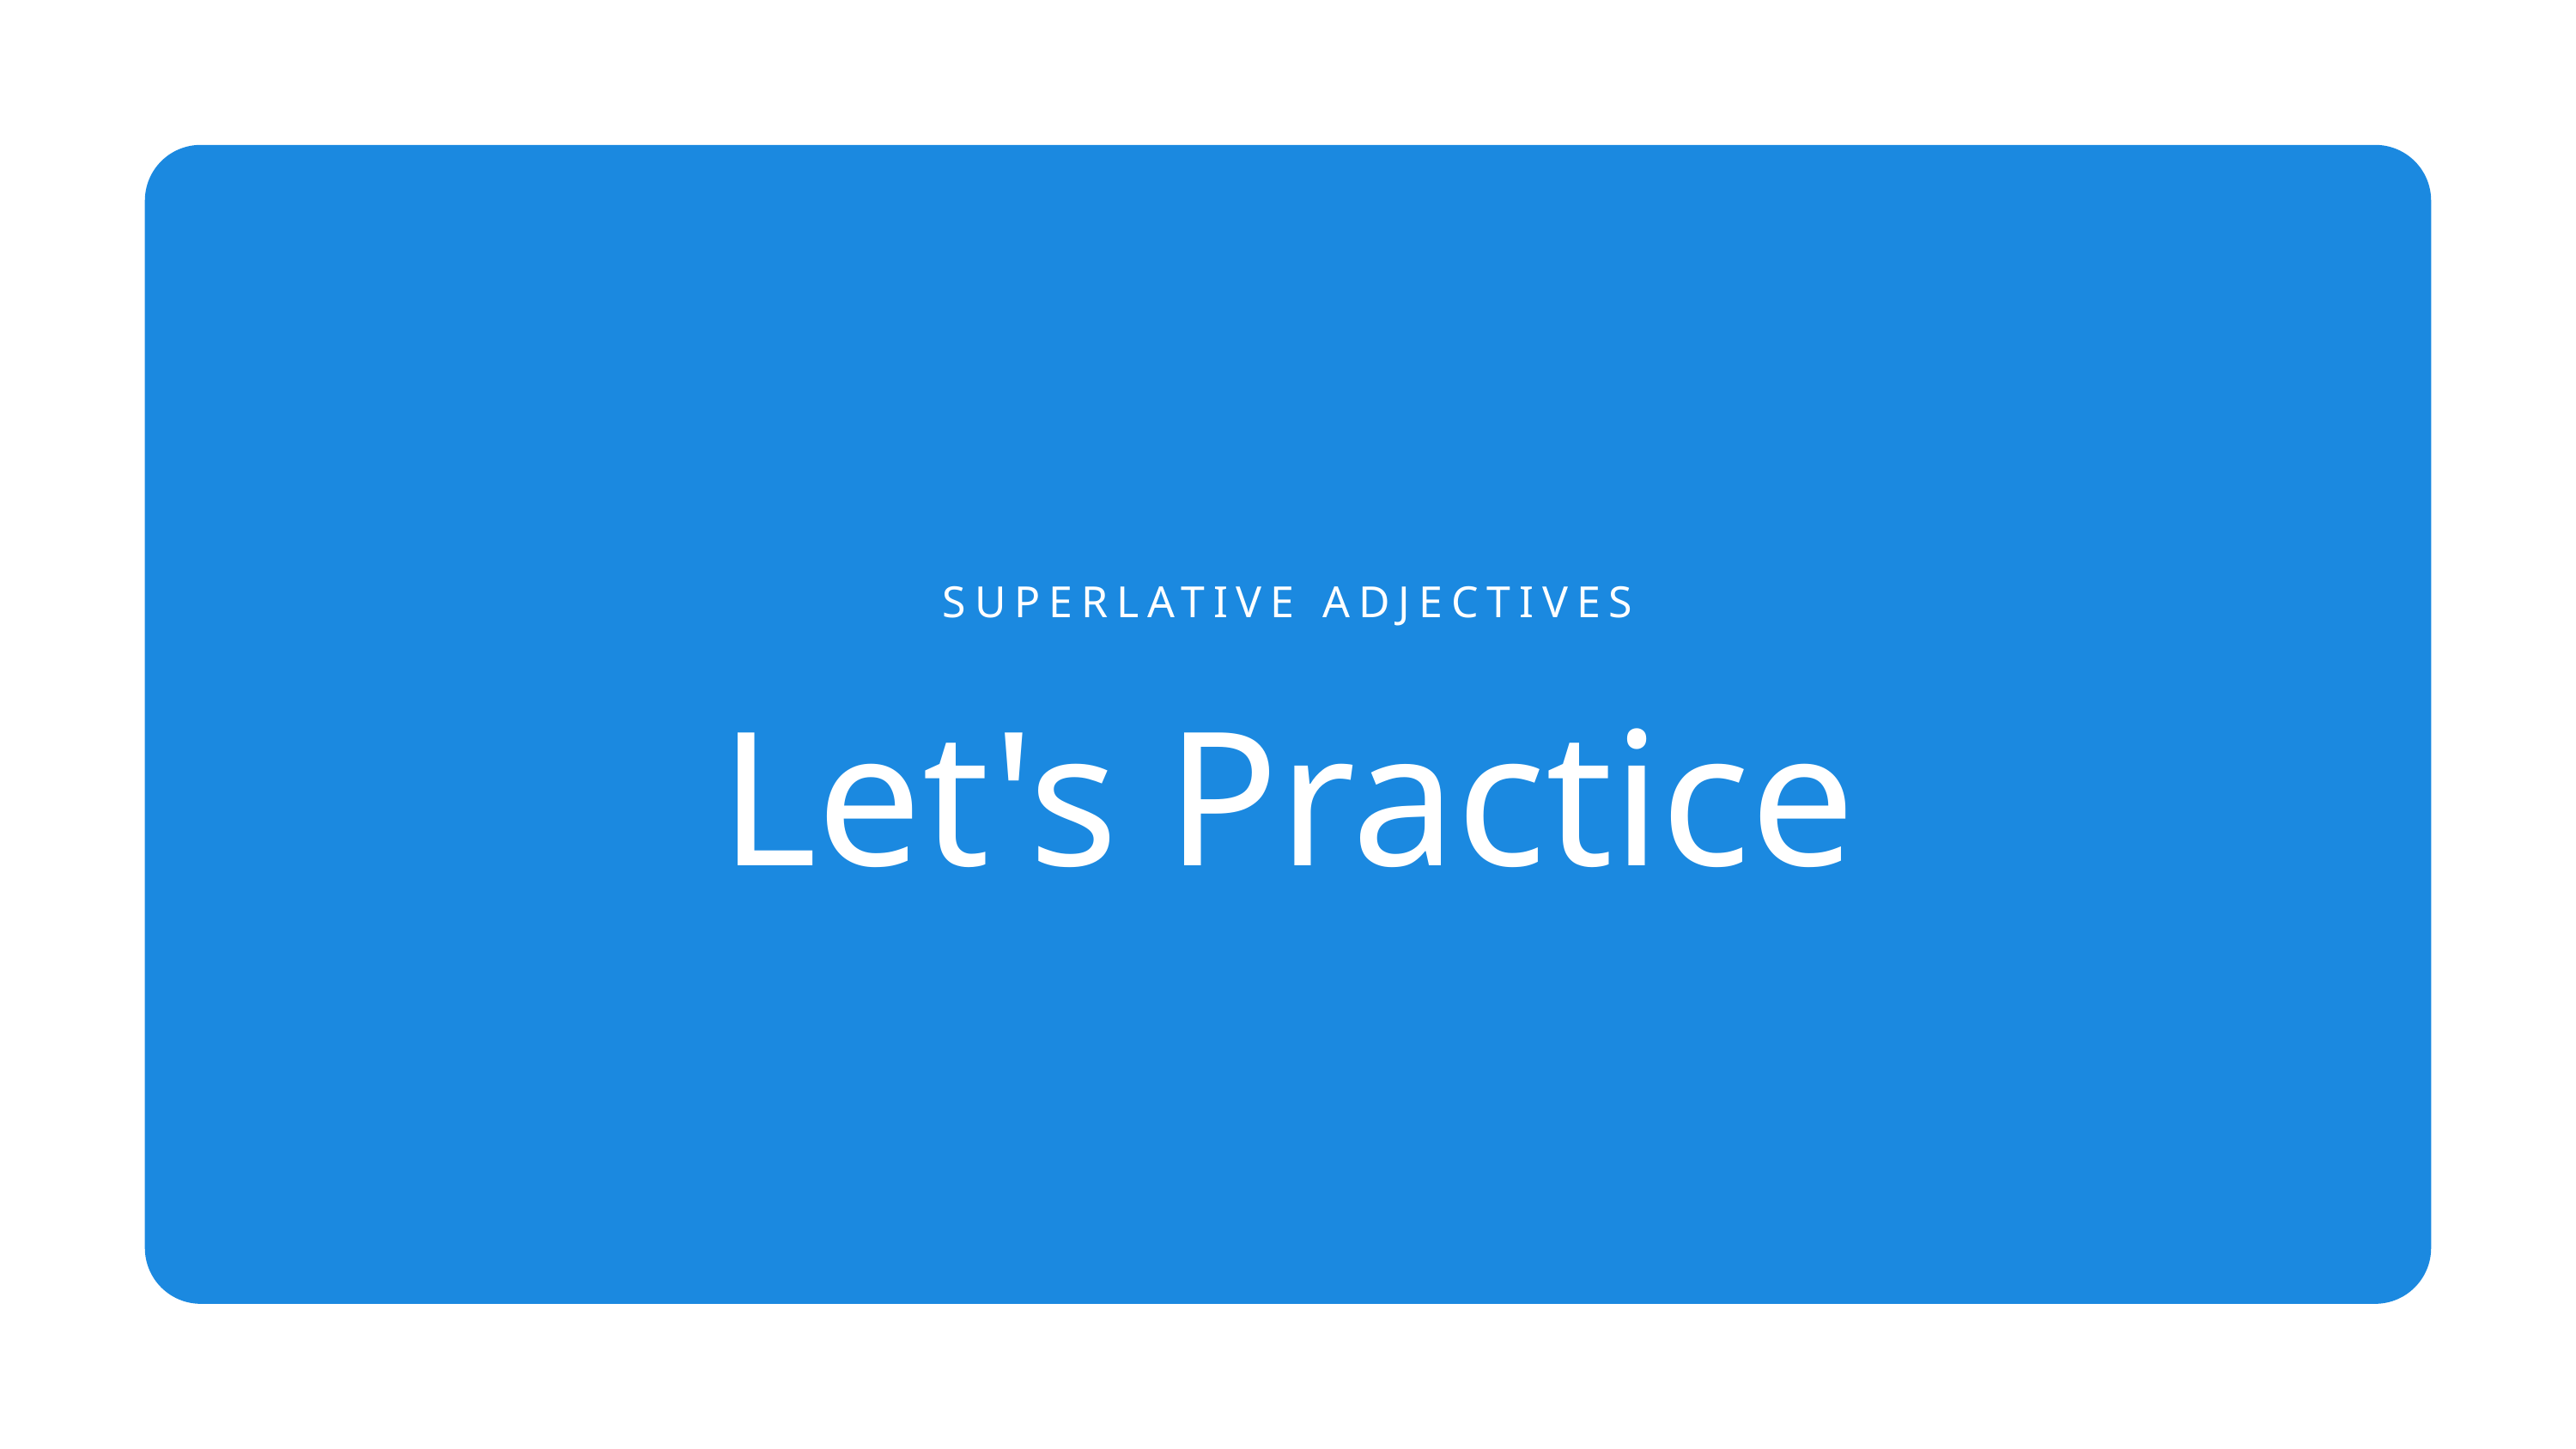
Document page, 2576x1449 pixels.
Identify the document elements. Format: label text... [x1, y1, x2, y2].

text_box Let's Practice [497, 642, 2079, 877]
text_box SUPERLATIVE ADJECTIVES [497, 566, 2079, 621]
text_box [144, 144, 2432, 1304]
